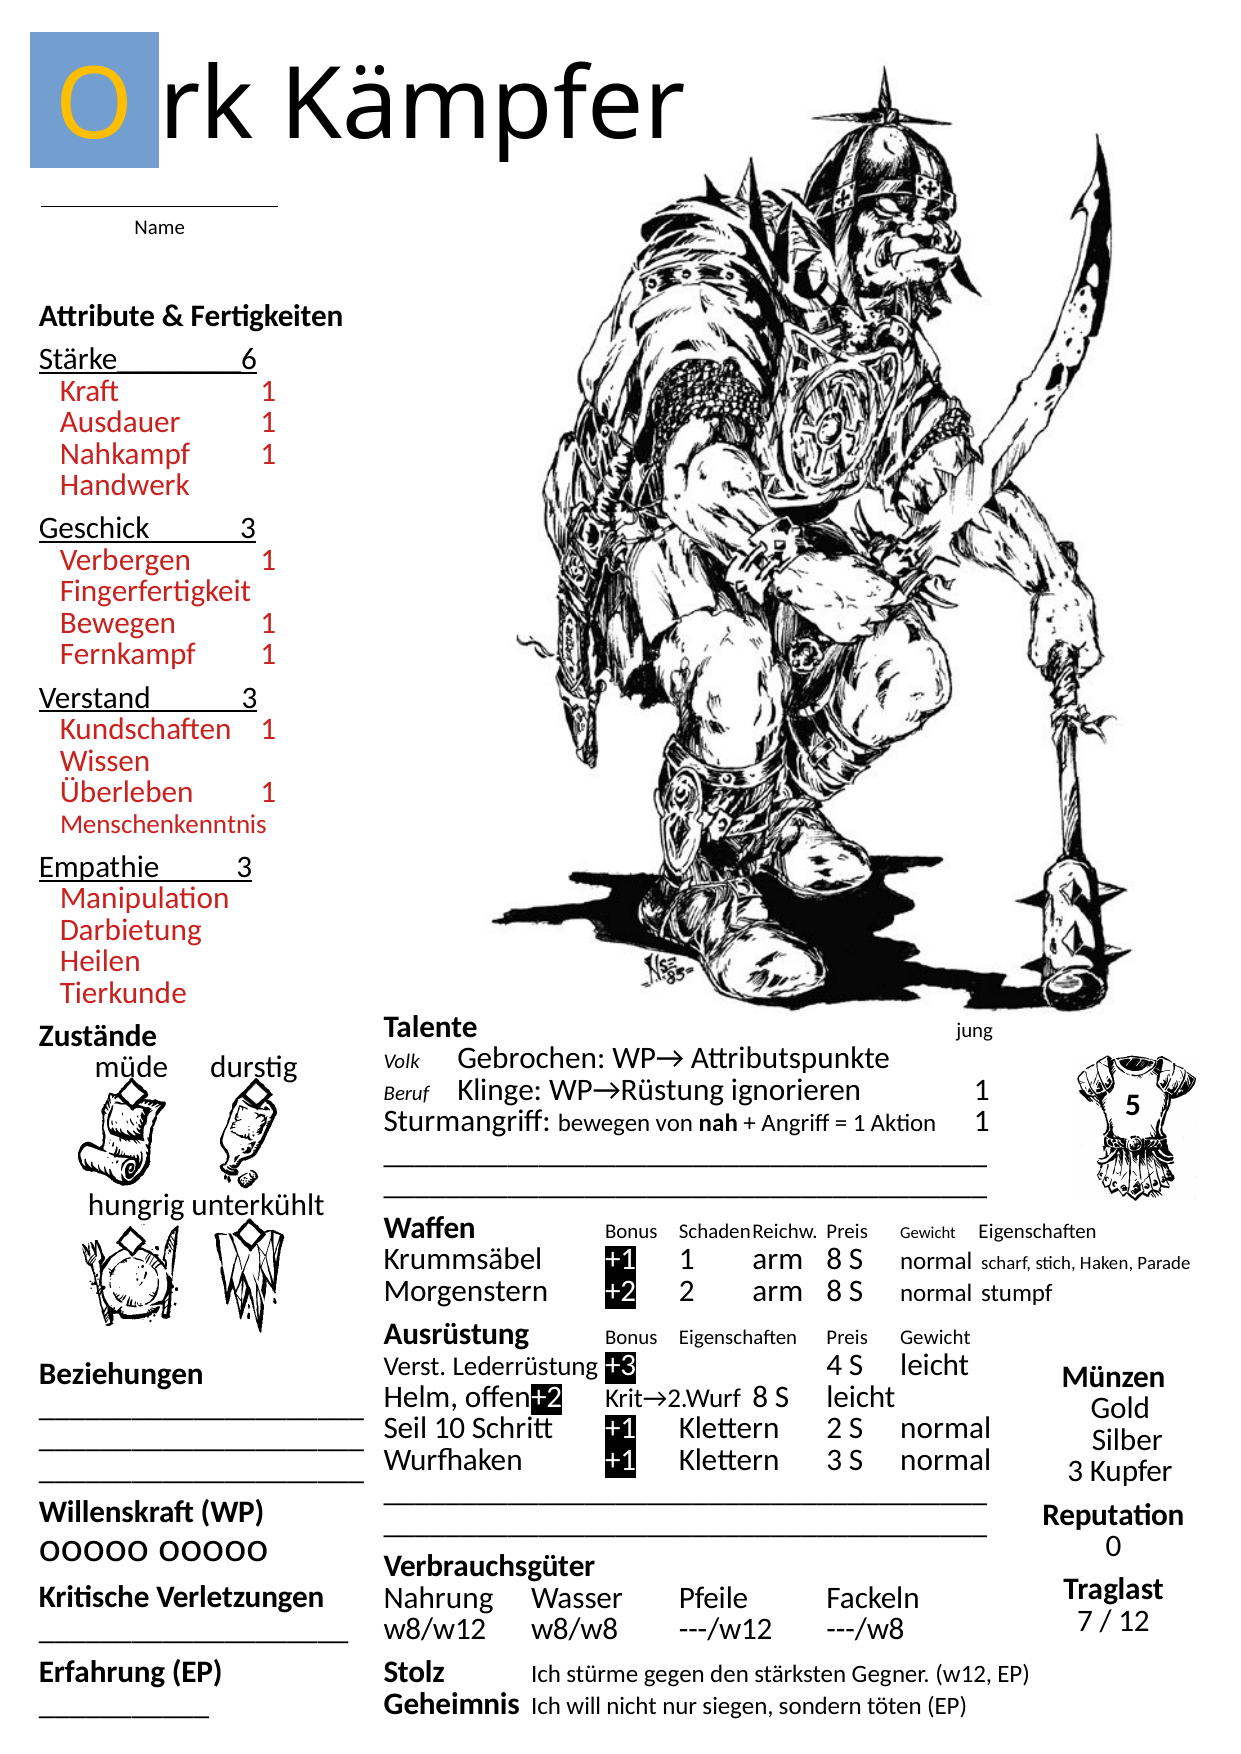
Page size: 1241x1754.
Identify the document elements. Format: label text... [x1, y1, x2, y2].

picture [219, 1078, 278, 1189]
text_box O rk Kämpfer [14, 24, 660, 157]
picture [486, 58, 1135, 1006]
picture [81, 1224, 179, 1326]
picture [1077, 1055, 1196, 1084]
picture [1077, 1131, 1196, 1201]
text_box Talente jung Volk Gebrochen: WP→ Attributspunkte Beruf Klinge: WP→Rüstung ignorieren 1 Sturmangriff: bewegen von nah + Angriff = 1 Aktion 1 _______________________________________ _______________________________________ Waffen Bonus Schaden Reichw. Preis Gewicht Eigenschaften Krummsäbel +1 1 arm 8 S normal scharf, stich, Haken, Parade Morgenstern +2 2 arm 8 S normal stumpf Ausrüstung Bonus Eigenschaften Preis Gewicht Verst. Lederrüstung +3 4 S leicht Helm, offen +2 Krit→2.Wurf 8 S leicht Seil 10 Schritt +1 Klettern 2 S normal Wurfhaken +1 Klettern 3 S normal _______________________________________ _______________________________________ Verbrauchsgüter Nahrung Wasser Pfeile Fackeln w8/w12 w8/w8 ---/w12 ---/w8 Stolz Ich stürme gegen den stärksten Gegner. (w12, EP) Geheimnis Ich will nicht nur siegen, sondern töten (EP) [368, 1006, 1217, 1725]
picture [77, 1077, 166, 1186]
text_box Attribute & Fertigkeiten Stärke________6 Kraft 1 Ausdauer 1 Nahkampf 1 Handwerk Geschick 3 Verbergen 1 Fingerfertigkeit Bewegen 1 Fernkampf 1 Verstand 3 Kundschaften 1 Wissen Überleben 1 Menschenkenntnis Empathie 3 Manipulation Darbietung Heilen Tierkunde Zustände müde durstig hungrig unterkühlt Beziehungen _____________________ _____________________ _____________________ Willenskraft (WP) ooooo ooooo Kritische Verletzungen ____________________ Erfahrung (EP) ___________ [24, 295, 381, 1721]
text_box Münzen Gold Silber 3 Kupfer Reputation 0 Traglast 7 / 12 [1025, 1356, 1202, 1645]
text_box Name [119, 211, 200, 248]
picture [213, 1218, 285, 1333]
text_box 5 [1030, 1084, 1236, 1131]
